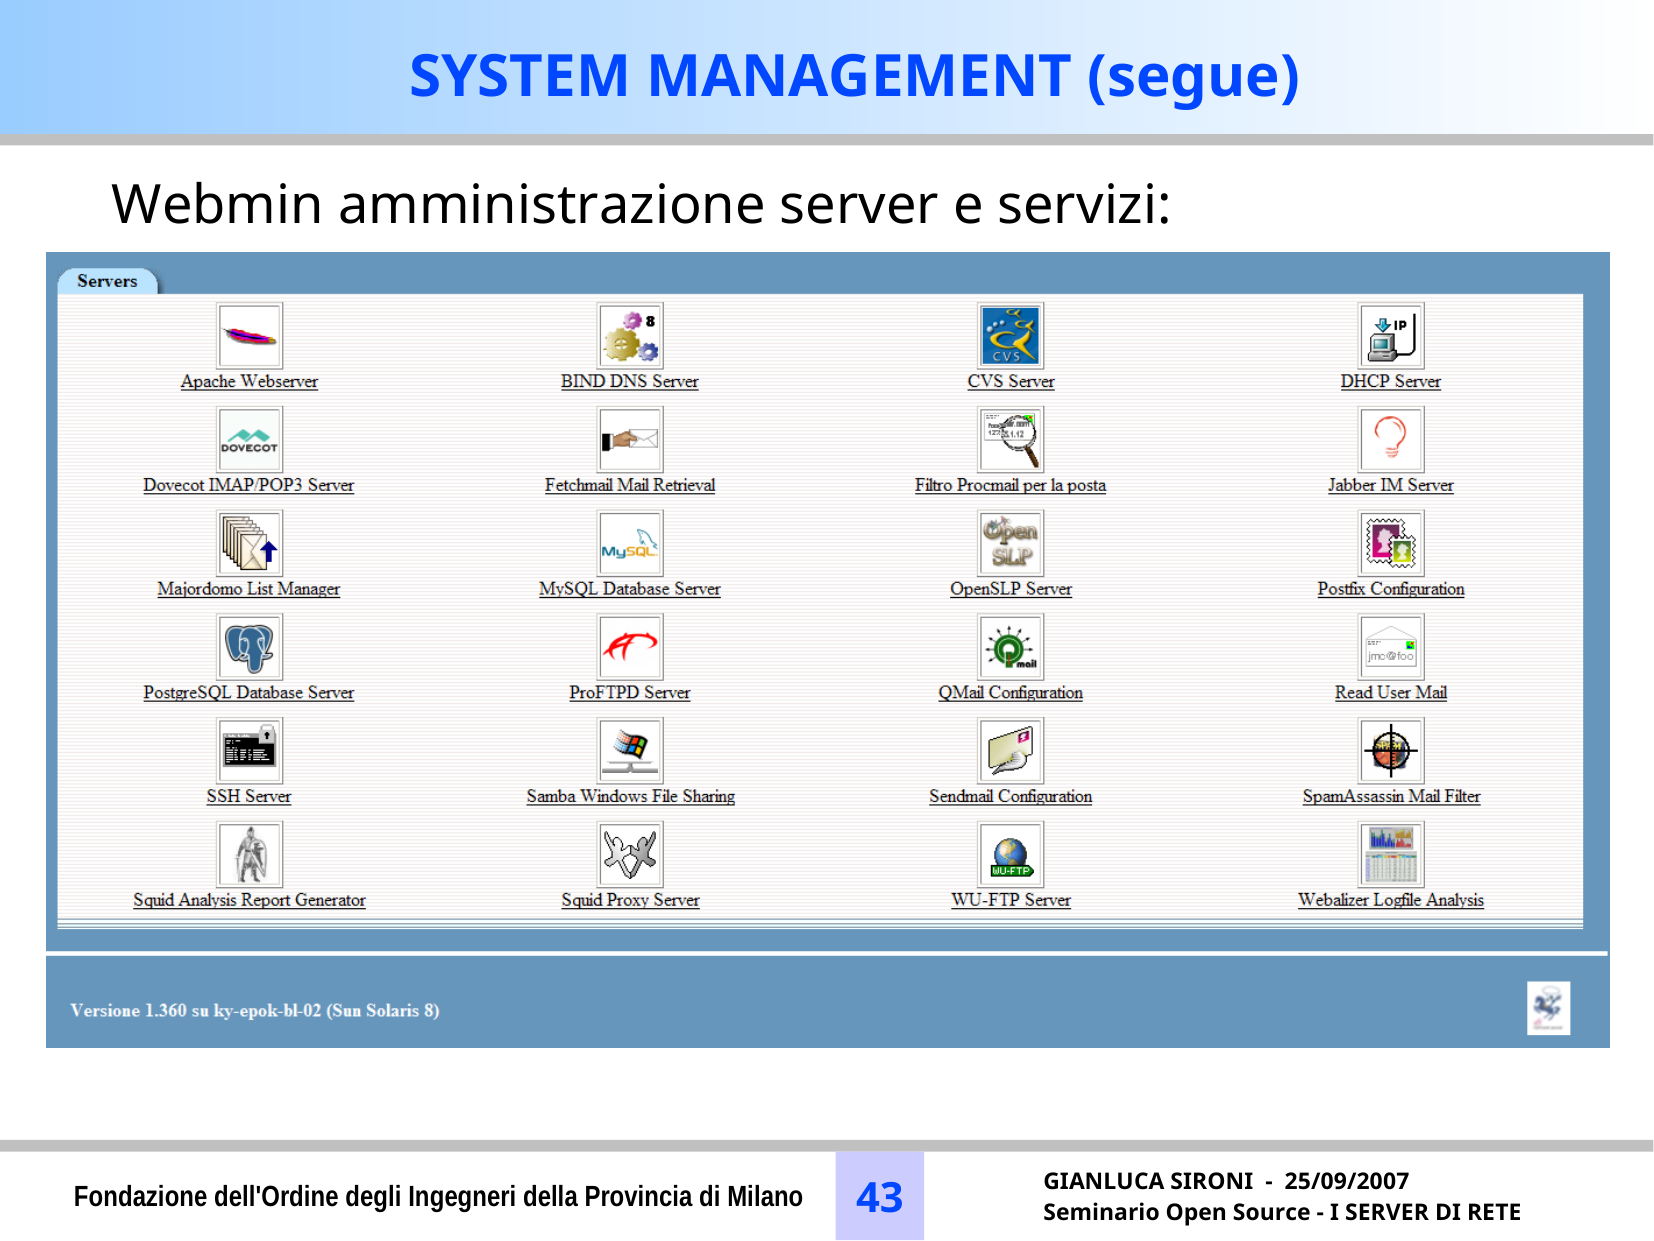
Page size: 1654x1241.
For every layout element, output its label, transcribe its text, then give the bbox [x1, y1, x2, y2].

list Webmin amministrazione server e servizi: [111, 165, 1654, 1123]
picture [46, 252, 1610, 1048]
title SYSTEM MANAGEMENT (segue) [85, 0, 1654, 148]
